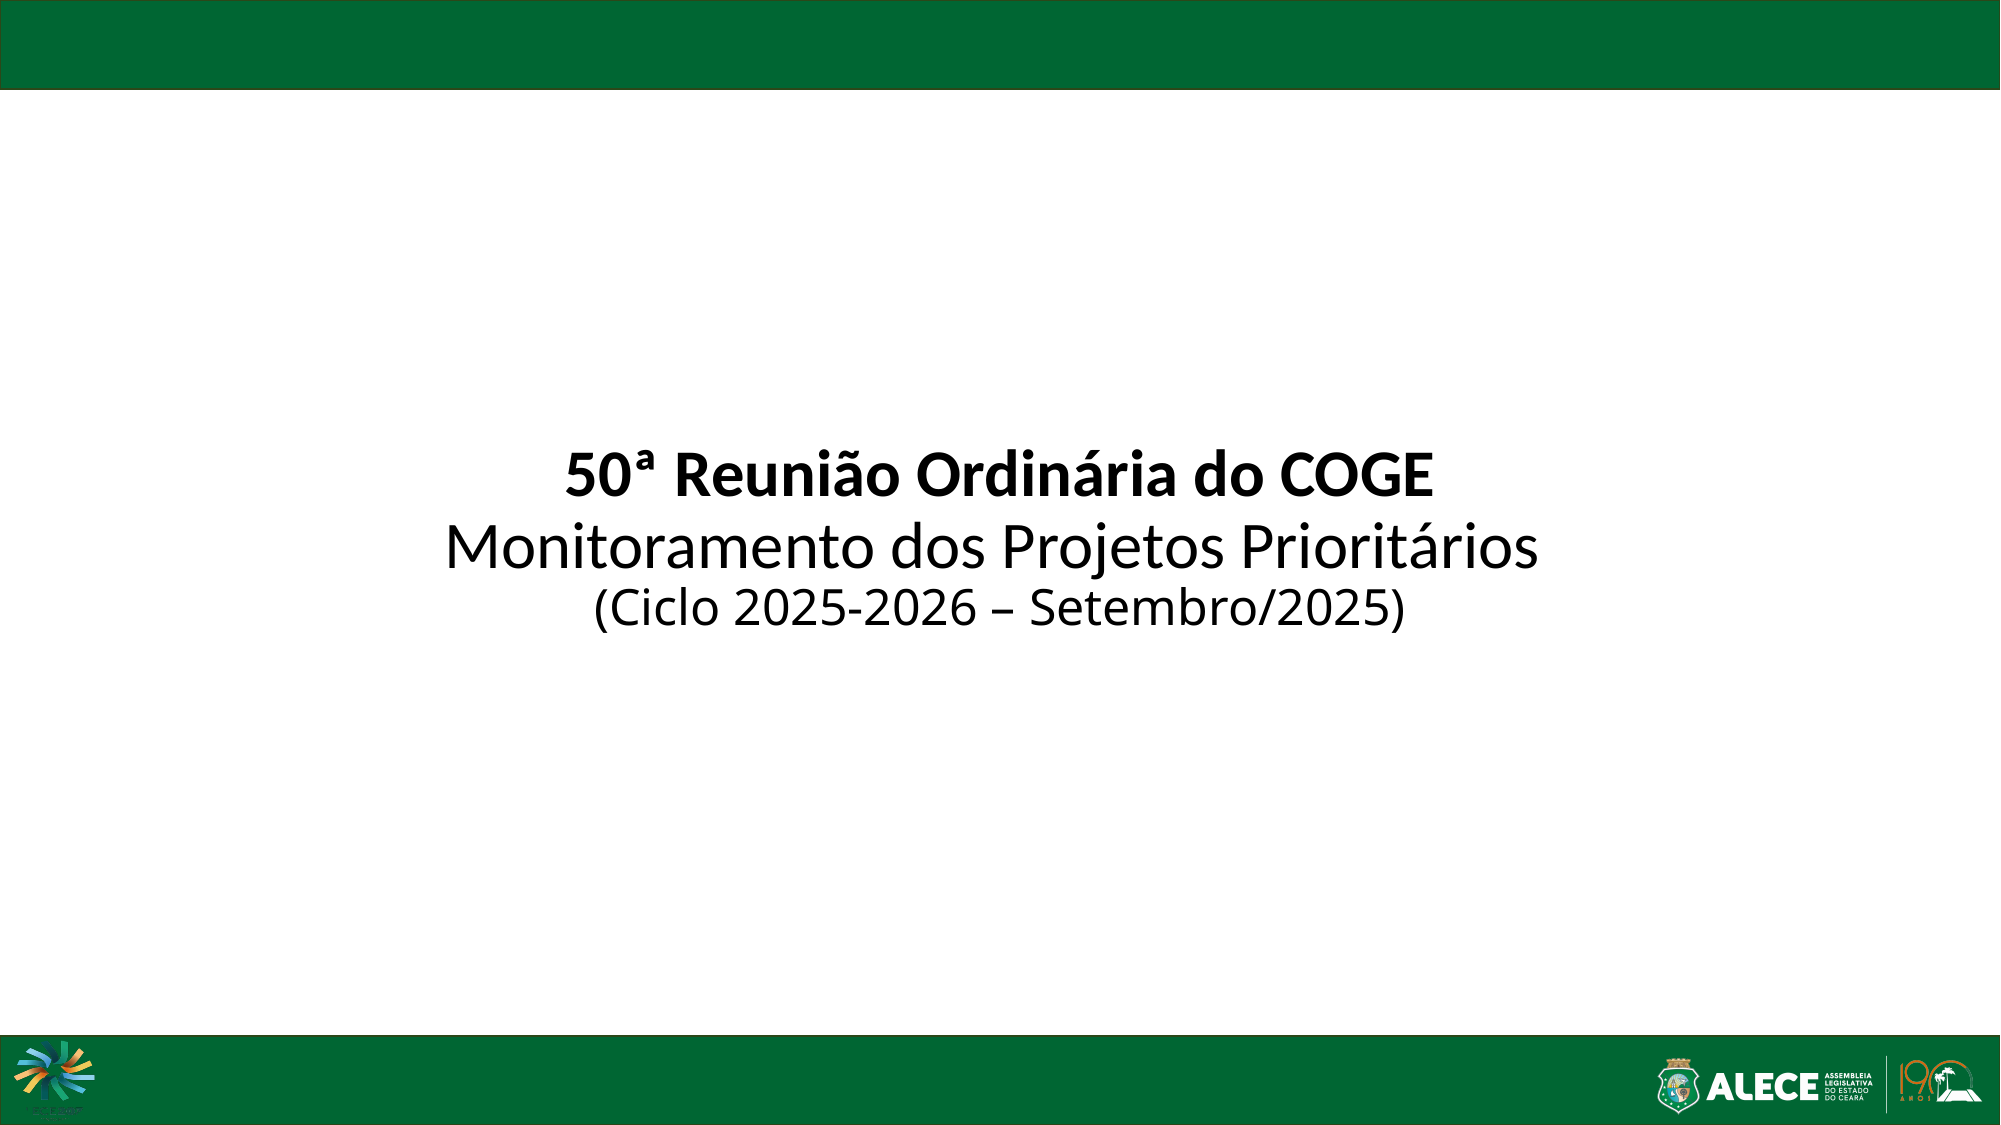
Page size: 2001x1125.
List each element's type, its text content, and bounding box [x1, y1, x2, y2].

title 50ª Reunião Ordinária do COGE Monitoramento dos Projetos Prioritários (Ciclo 2025-2026 – Setembro/2025) [102, 360, 1898, 715]
text_box [0, 0, 2000, 89]
picture [1566, 970, 2000, 1125]
text_box [0, 1036, 1625, 1125]
